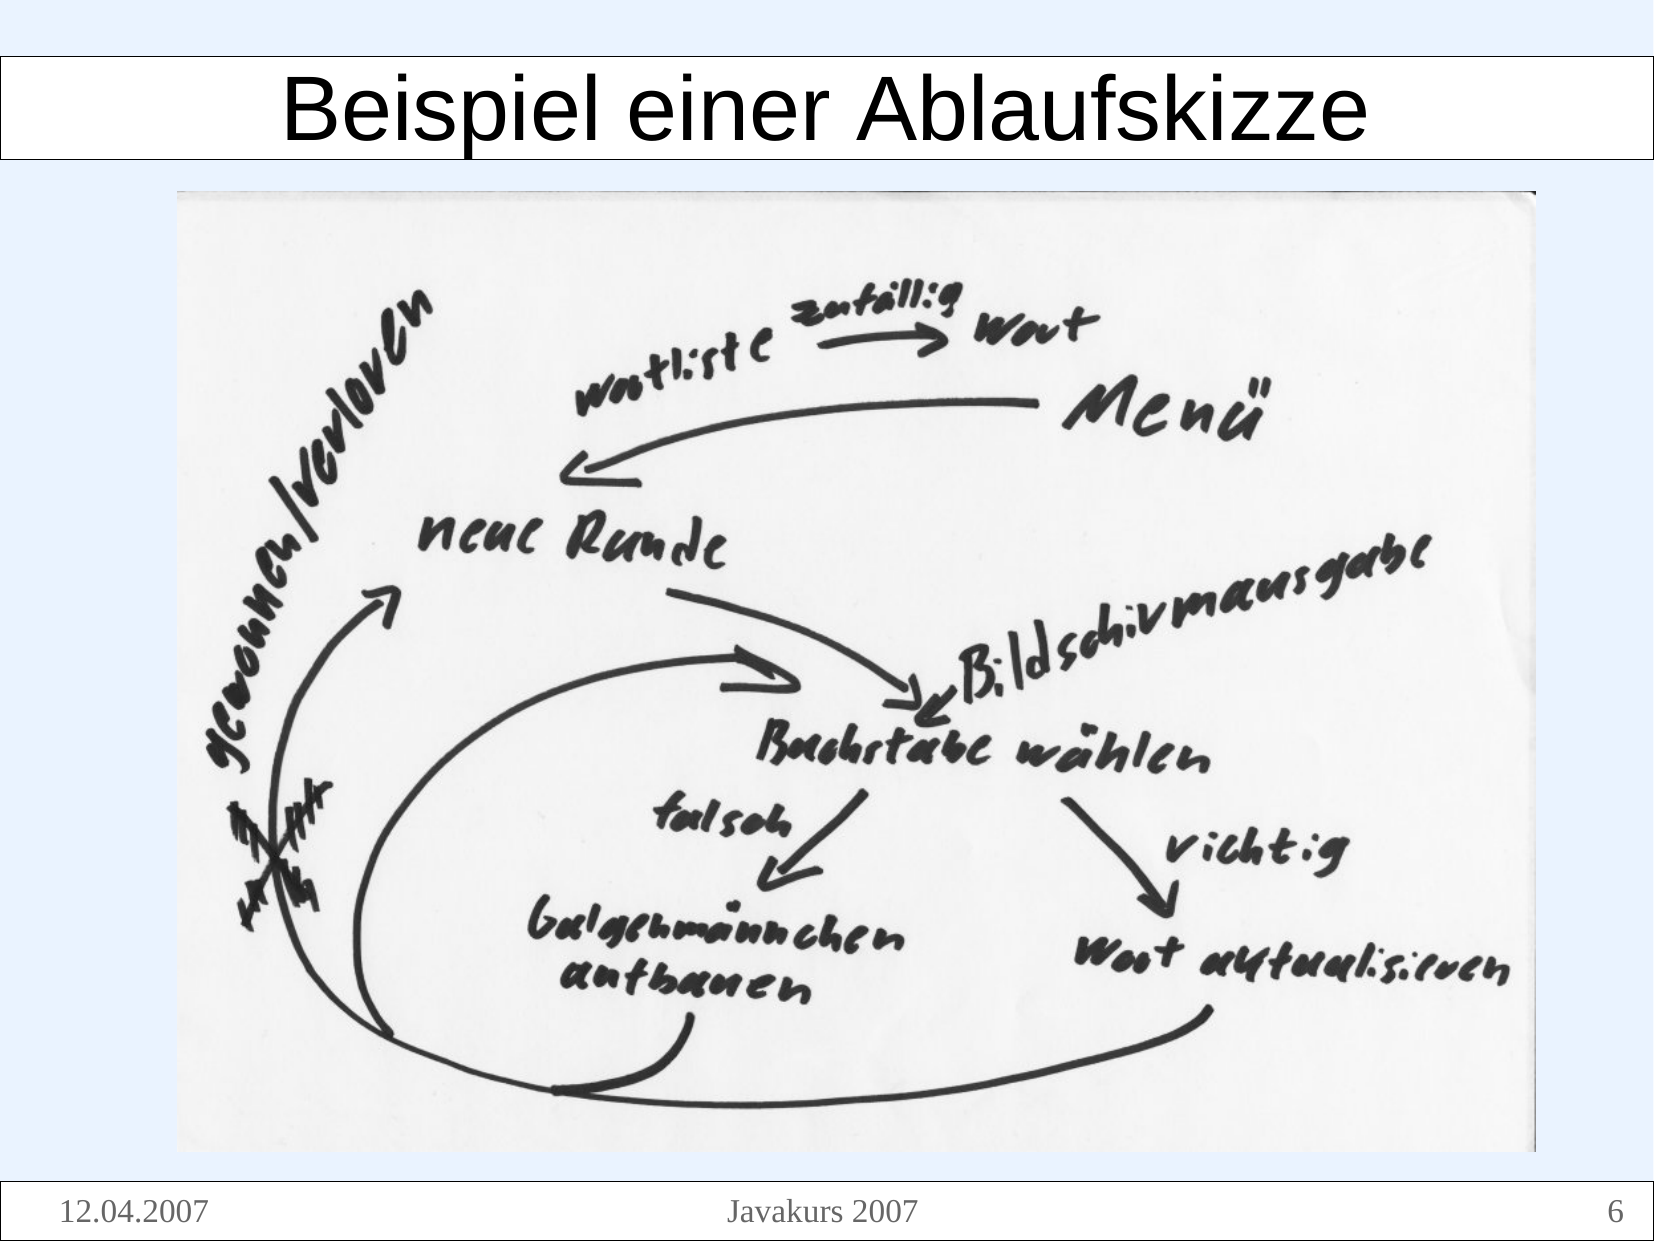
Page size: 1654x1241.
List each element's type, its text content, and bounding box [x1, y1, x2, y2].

picture [177, 191, 1536, 1152]
title Beispiel einer Ablaufskizze [0, 56, 1654, 160]
